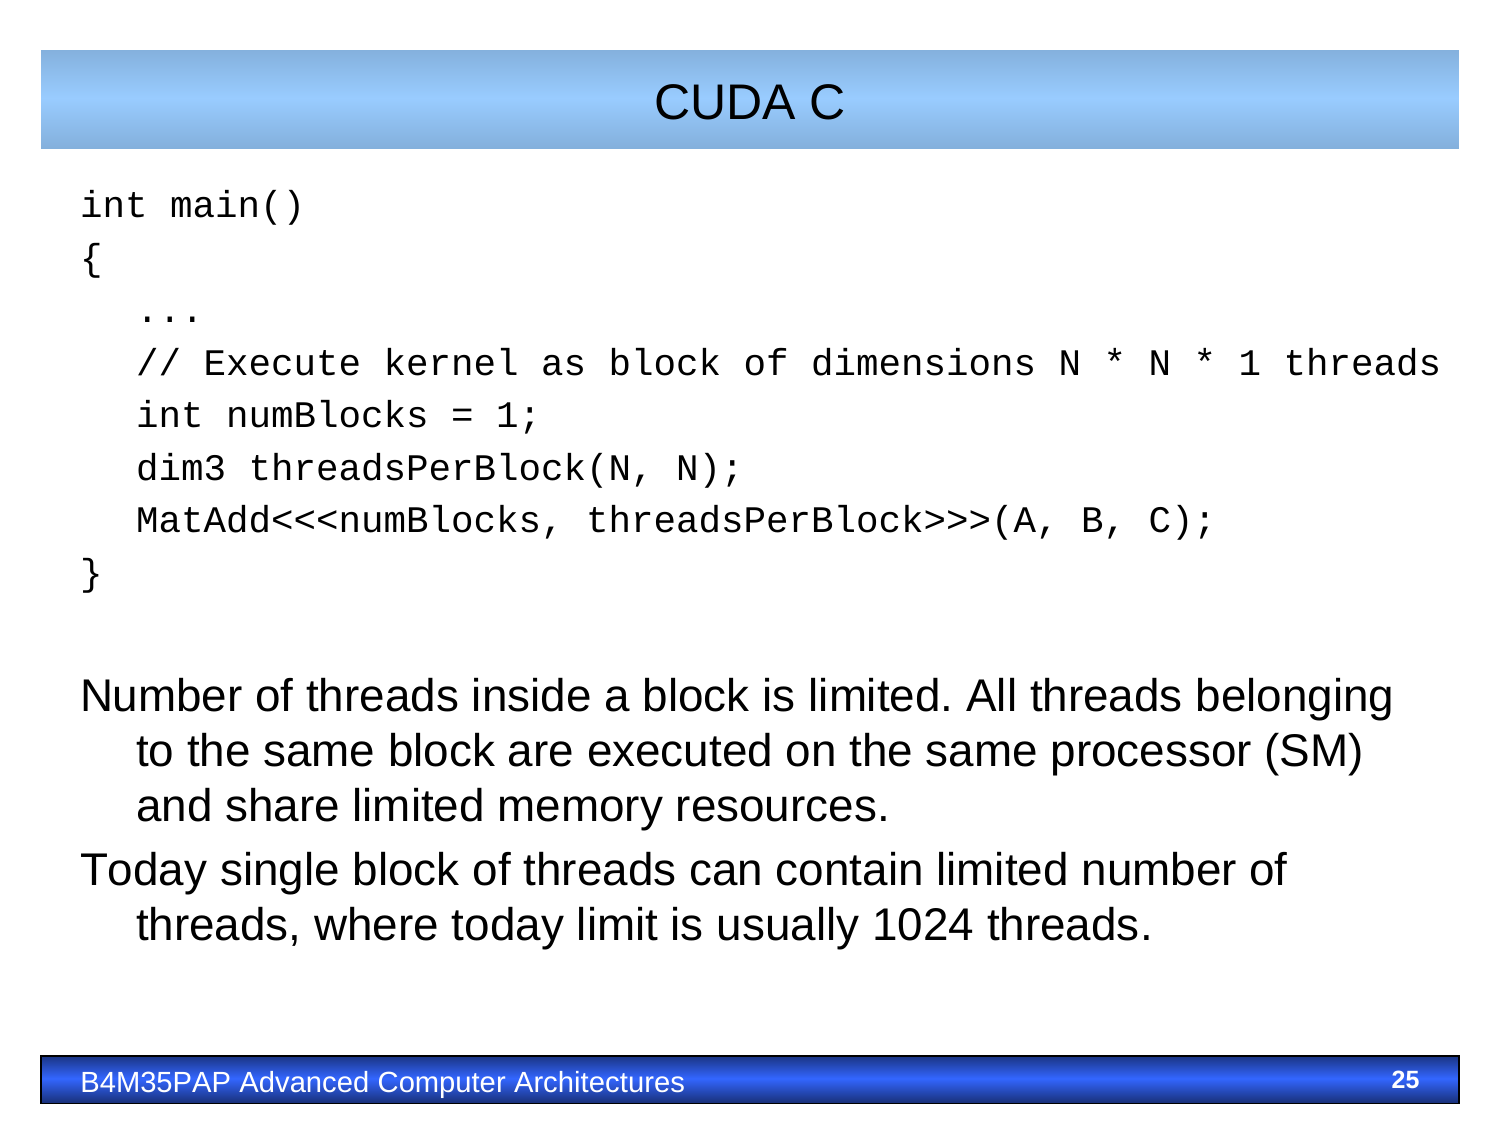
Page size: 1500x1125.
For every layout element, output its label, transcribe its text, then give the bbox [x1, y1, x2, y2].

title CUDA C [41, 50, 1459, 149]
list int main() { ... // Execute kernel as block of dimensions N * N * 1 threads int numBlocks = 1; dim3 threadsPerBlock(N, N); MatAdd<<<numBlocks, threadsPerBlock>>>(A, B, C); } Number of threads inside a block is limited. All threads belonging to the same block are executed on the same processor (SM) and share limited memory resources. Today single block of threads can contain limited number of threads, where today limit is usually 1024 threads. [64, 172, 1458, 1000]
